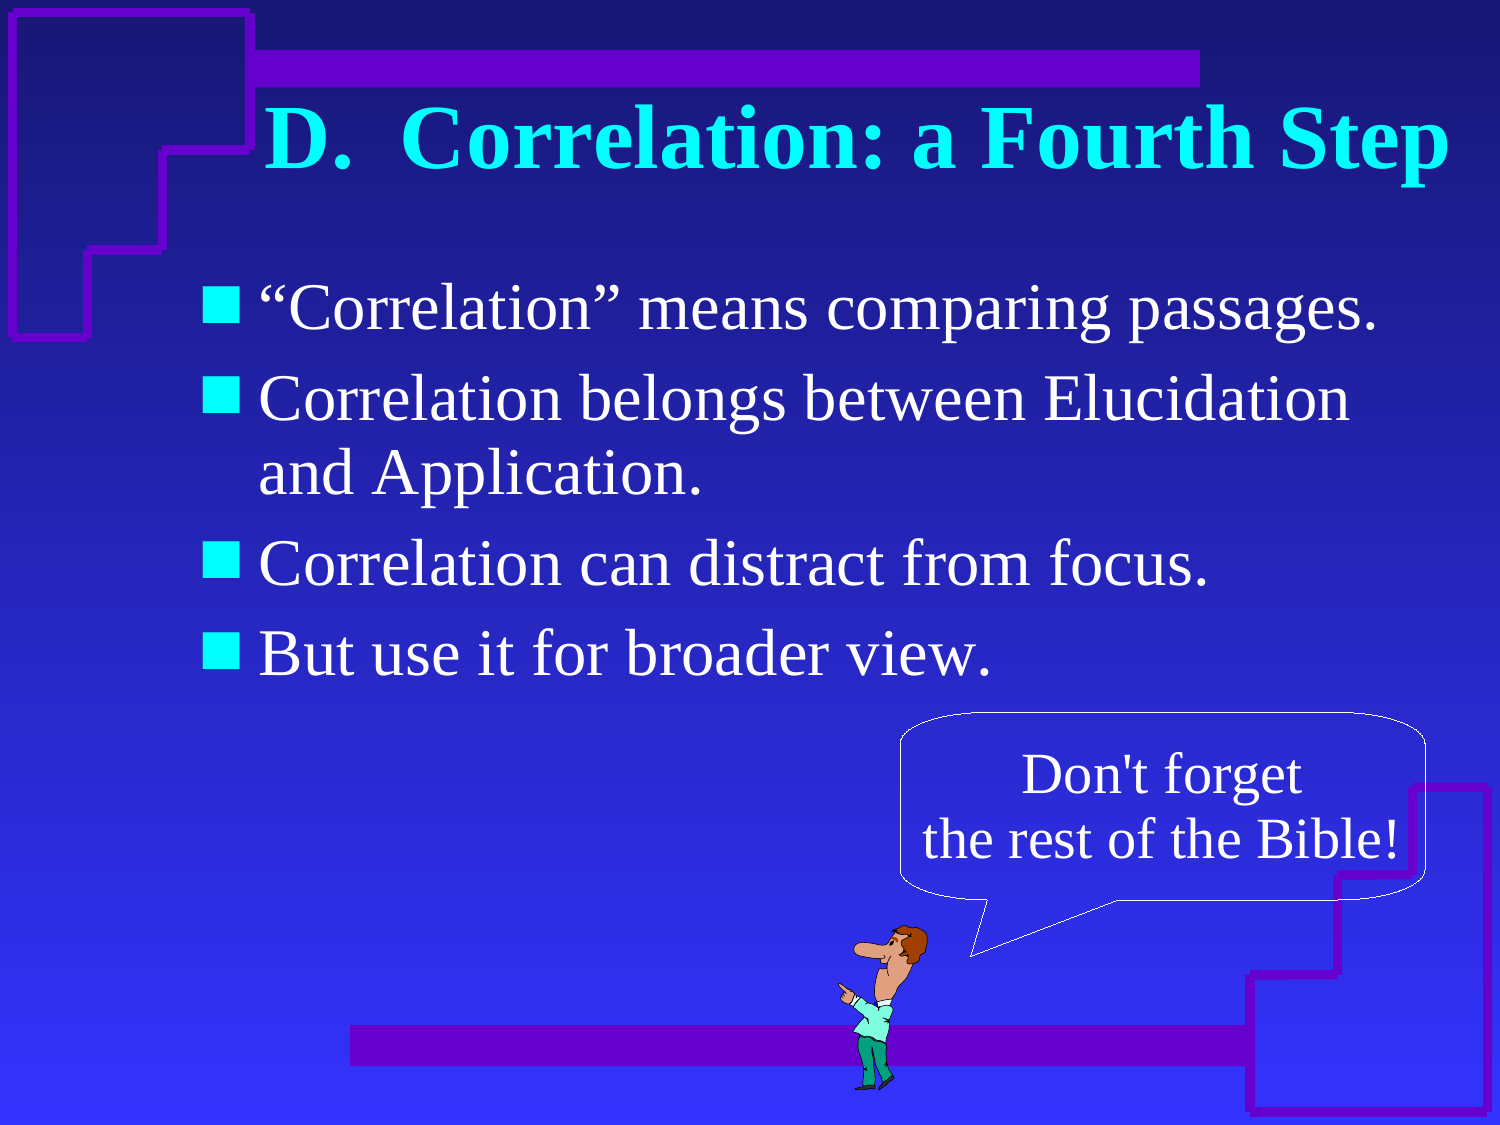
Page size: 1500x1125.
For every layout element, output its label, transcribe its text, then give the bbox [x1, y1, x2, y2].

list “Correlation” means comparing passages. Correlation belongs between Elucidation and Application. Correlation can distract from focus. But use it for broader view. [187, 262, 1463, 938]
text_box Don't forget the rest of the Bible! [900, 712, 1426, 957]
chart [837, 924, 929, 1091]
title D. Correlation: a Fourth Step [249, 74, 1476, 201]
